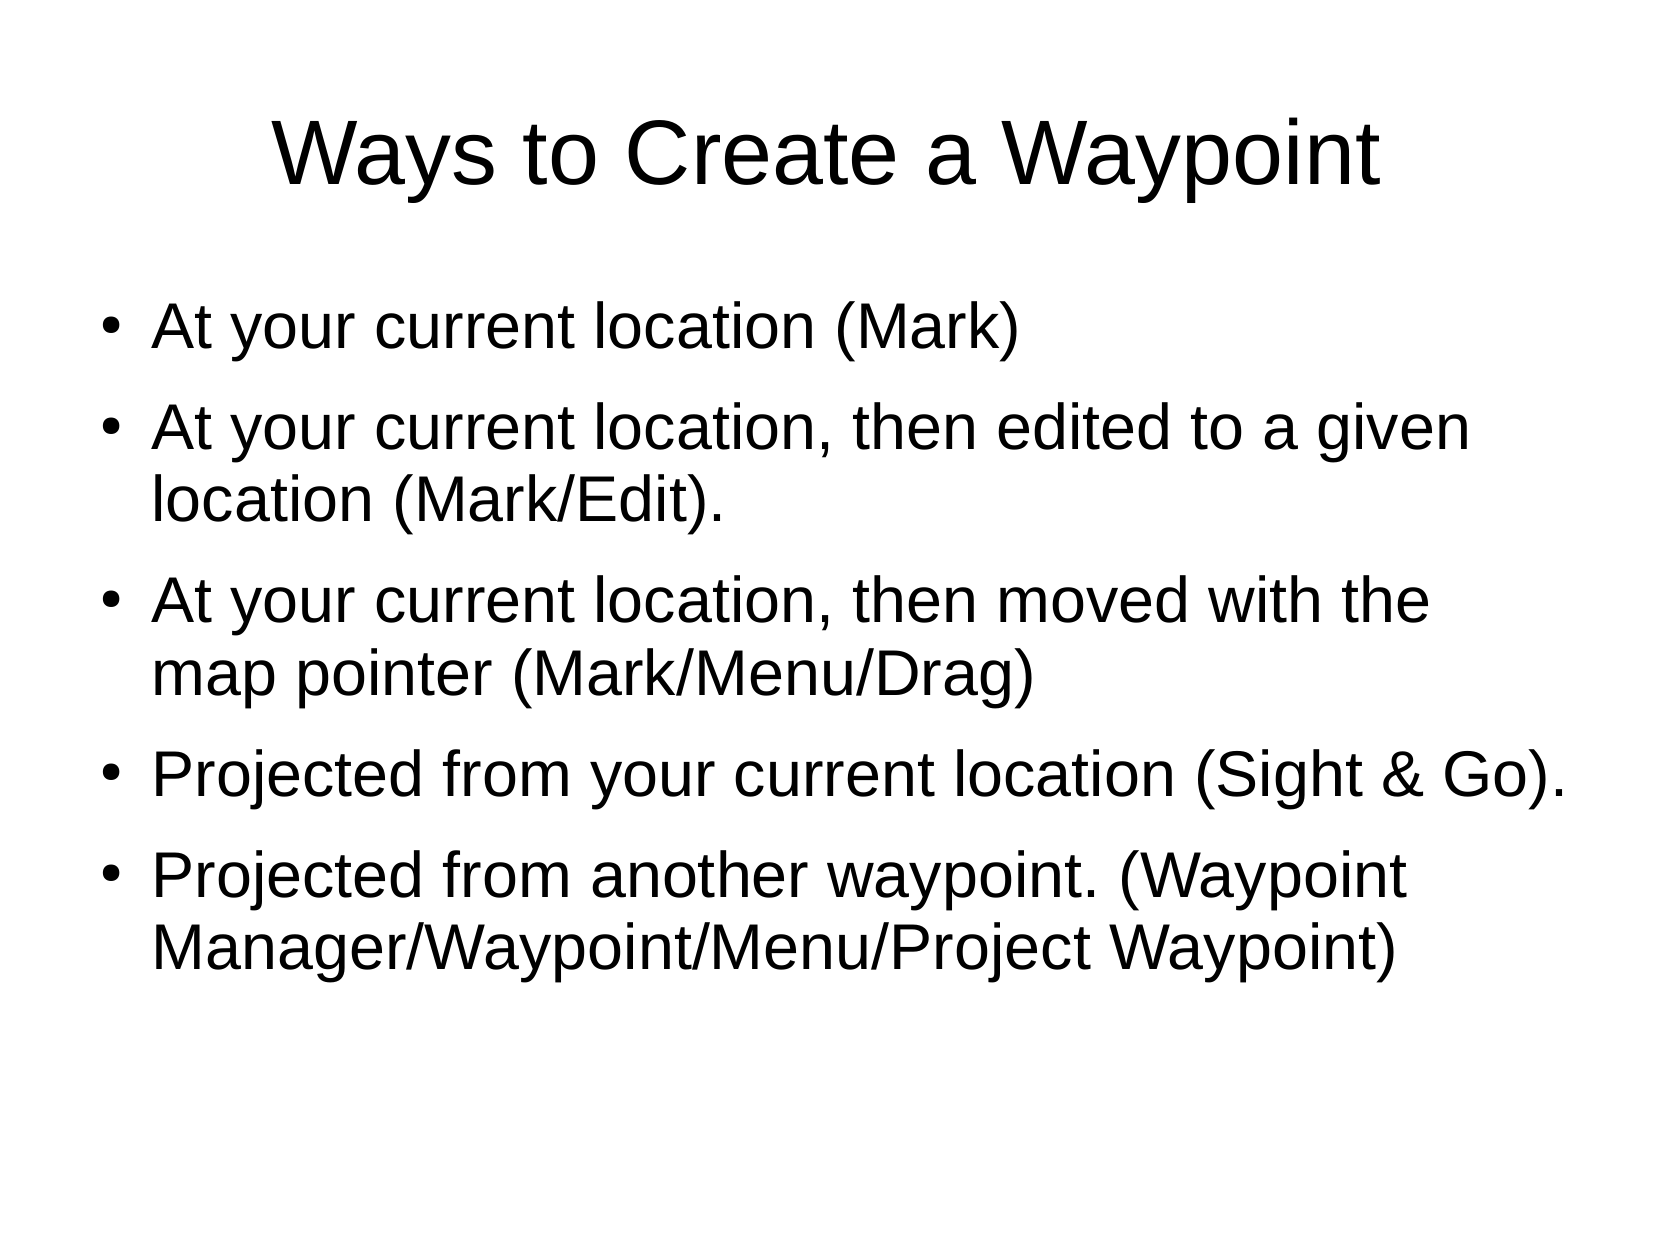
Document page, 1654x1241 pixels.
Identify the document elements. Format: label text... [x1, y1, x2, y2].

list At your current location (Mark) At your current location, then edited to a given location (Mark/Edit). At your current location, then moved with the map pointer (Mark/Menu/Drag) Projected from your current location (Sight & Go). Projected from another waypoint. (Waypoint Manager/Waypoint/Menu/Project Waypoint) [82, 290, 1571, 1010]
title Ways to Create a Waypoint [82, 49, 1571, 257]
